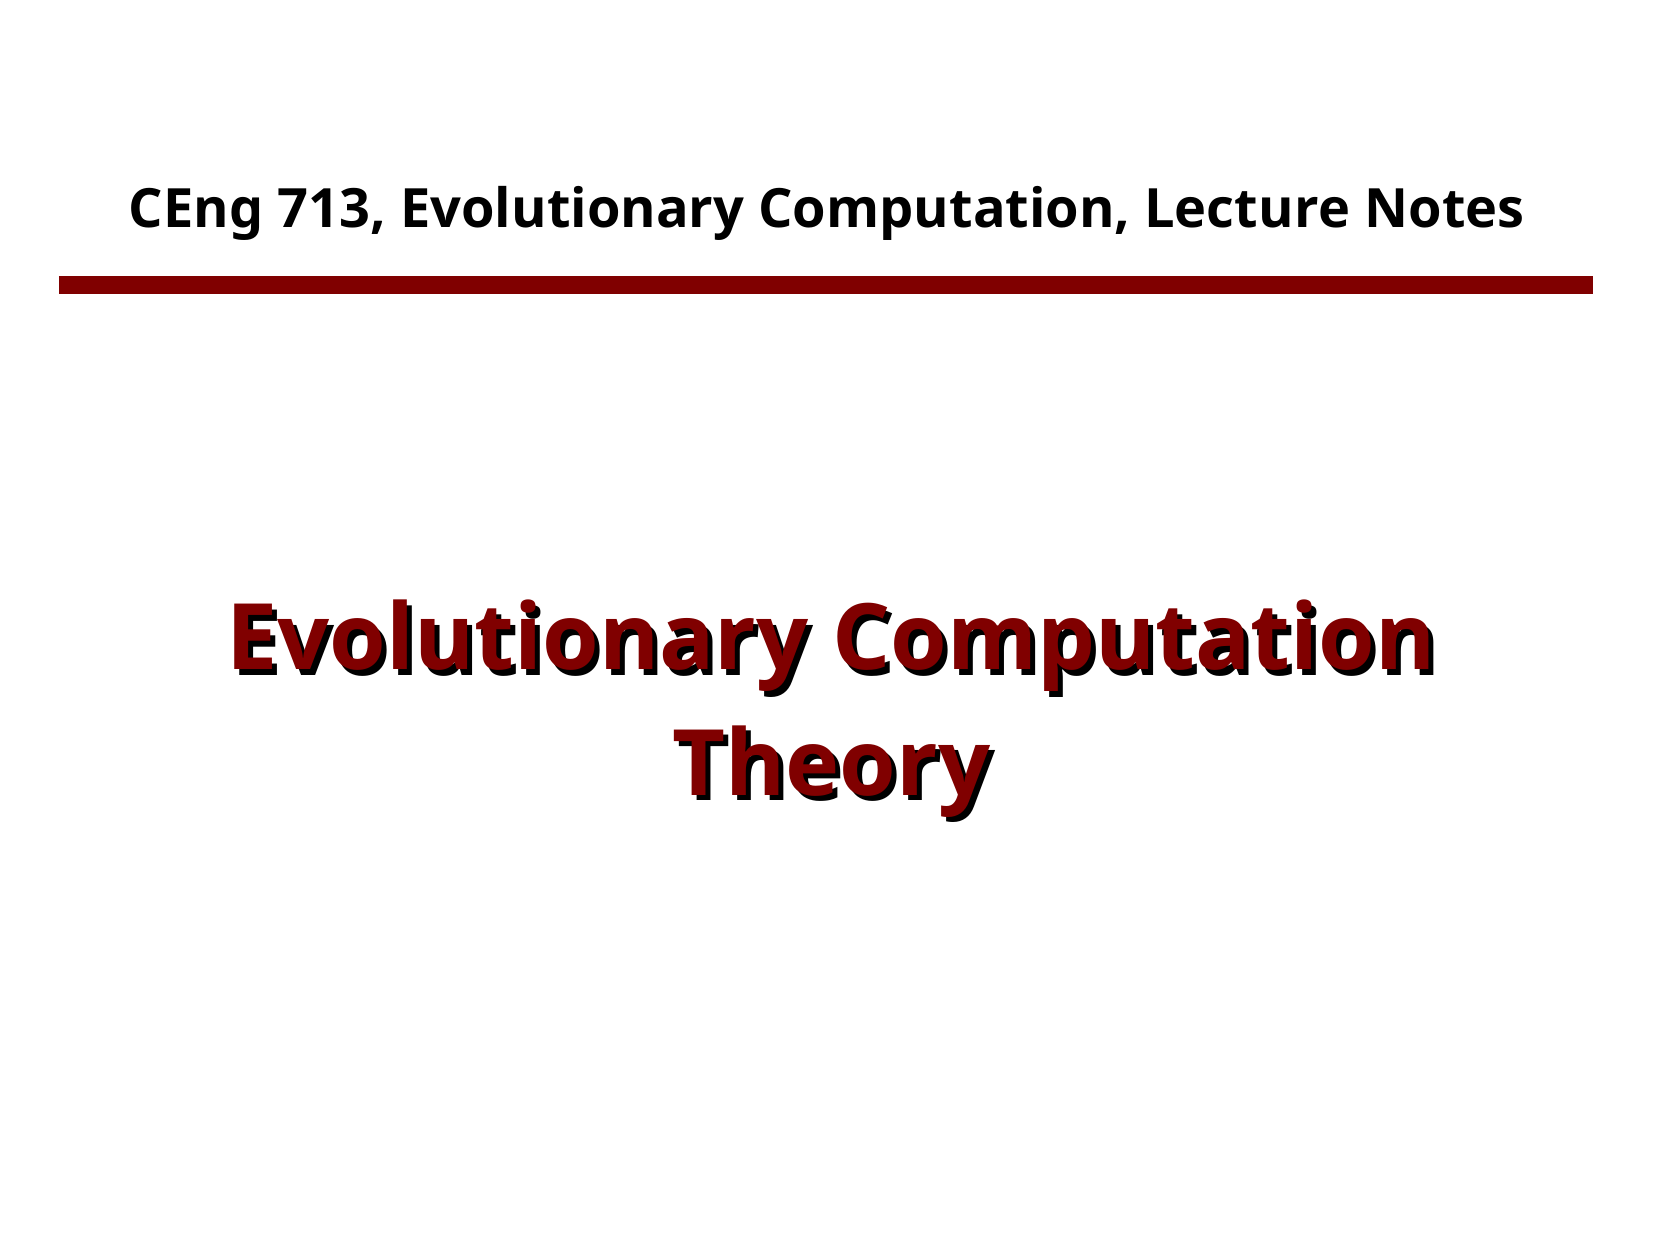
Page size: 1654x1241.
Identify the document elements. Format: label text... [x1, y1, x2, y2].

subtitle Evolutionary Computation Theory [125, 493, 1538, 901]
title CEng 713, Evolutionary Computation, Lecture Notes [121, 110, 1534, 303]
